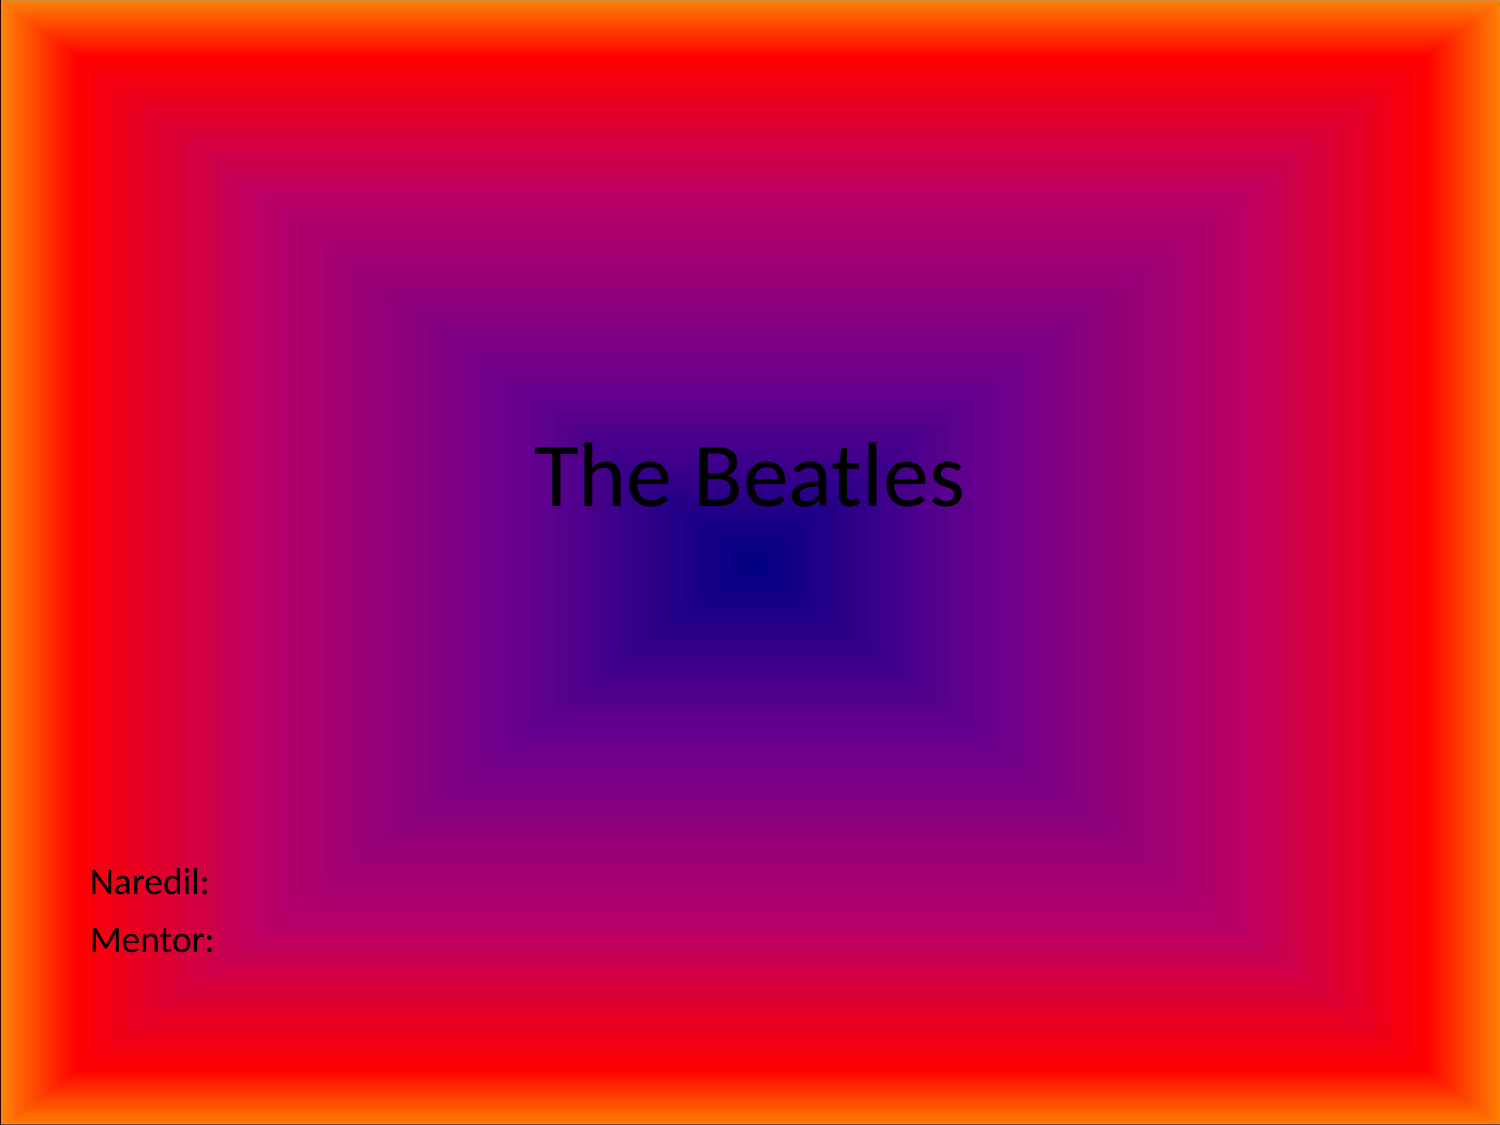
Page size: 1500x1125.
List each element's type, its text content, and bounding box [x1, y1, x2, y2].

title The Beatles [112, 349, 1388, 591]
picture [0, 0, 1500, 1125]
text_box Naredil: Mentor: [74, 849, 825, 968]
